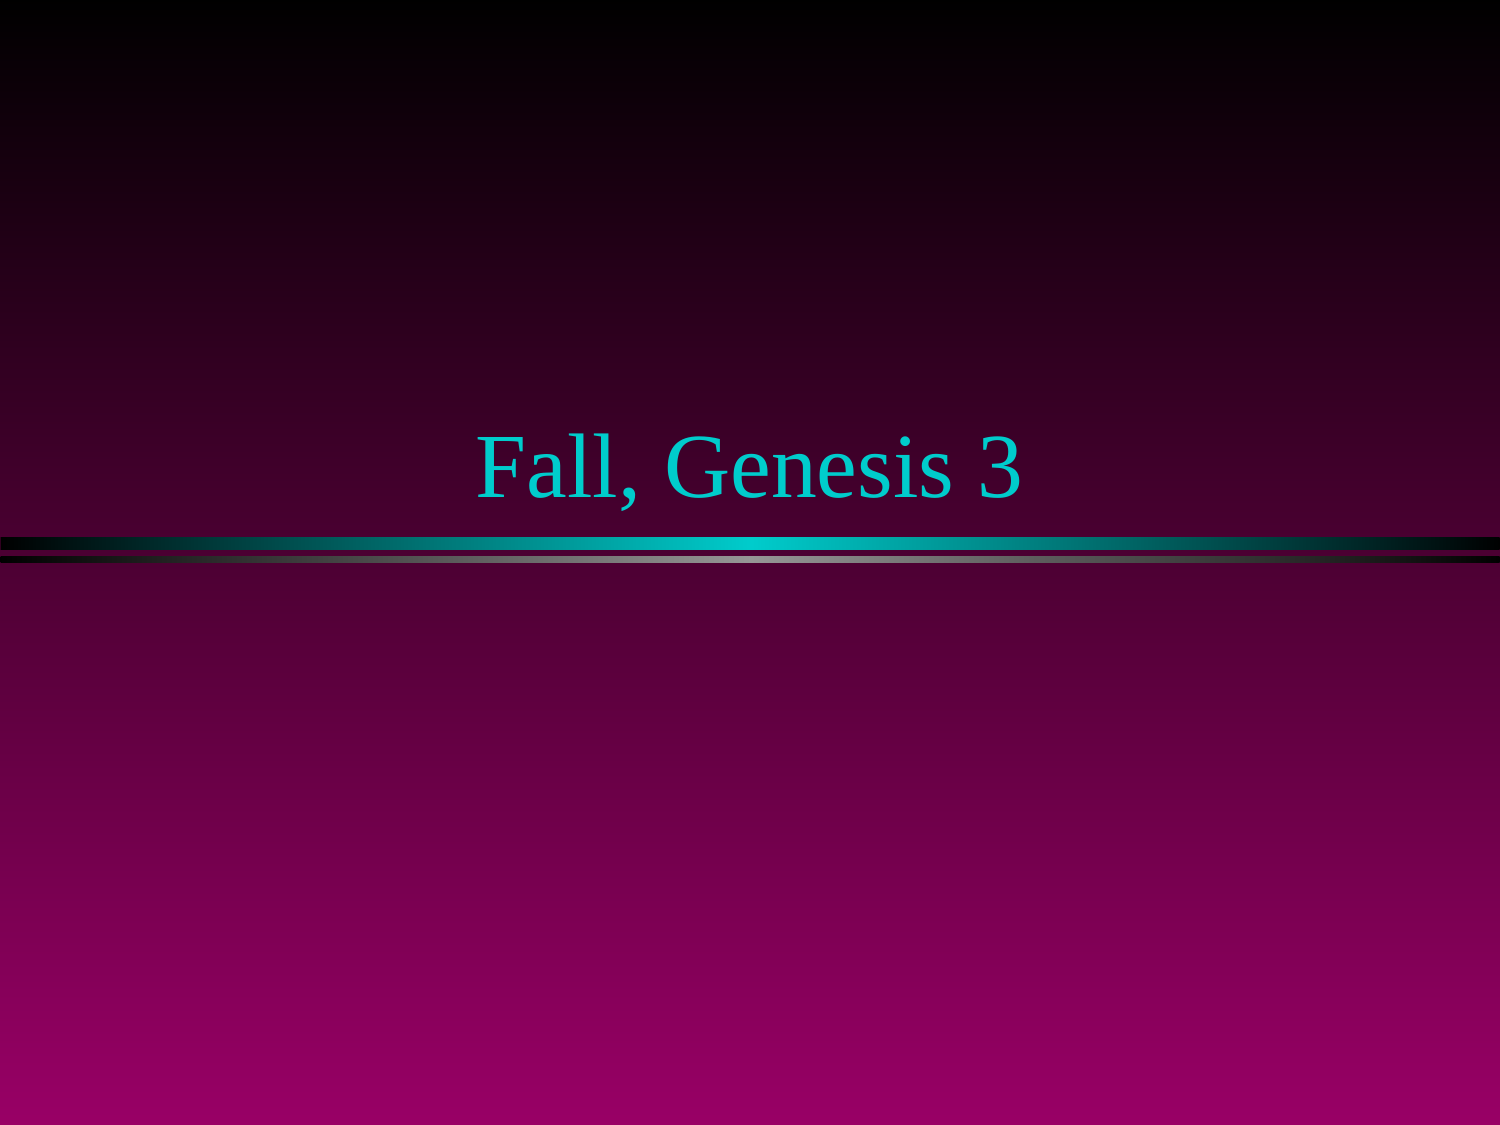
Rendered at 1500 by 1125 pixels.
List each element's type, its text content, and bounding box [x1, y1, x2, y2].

title Fall, Genesis 3 [112, 337, 1388, 525]
